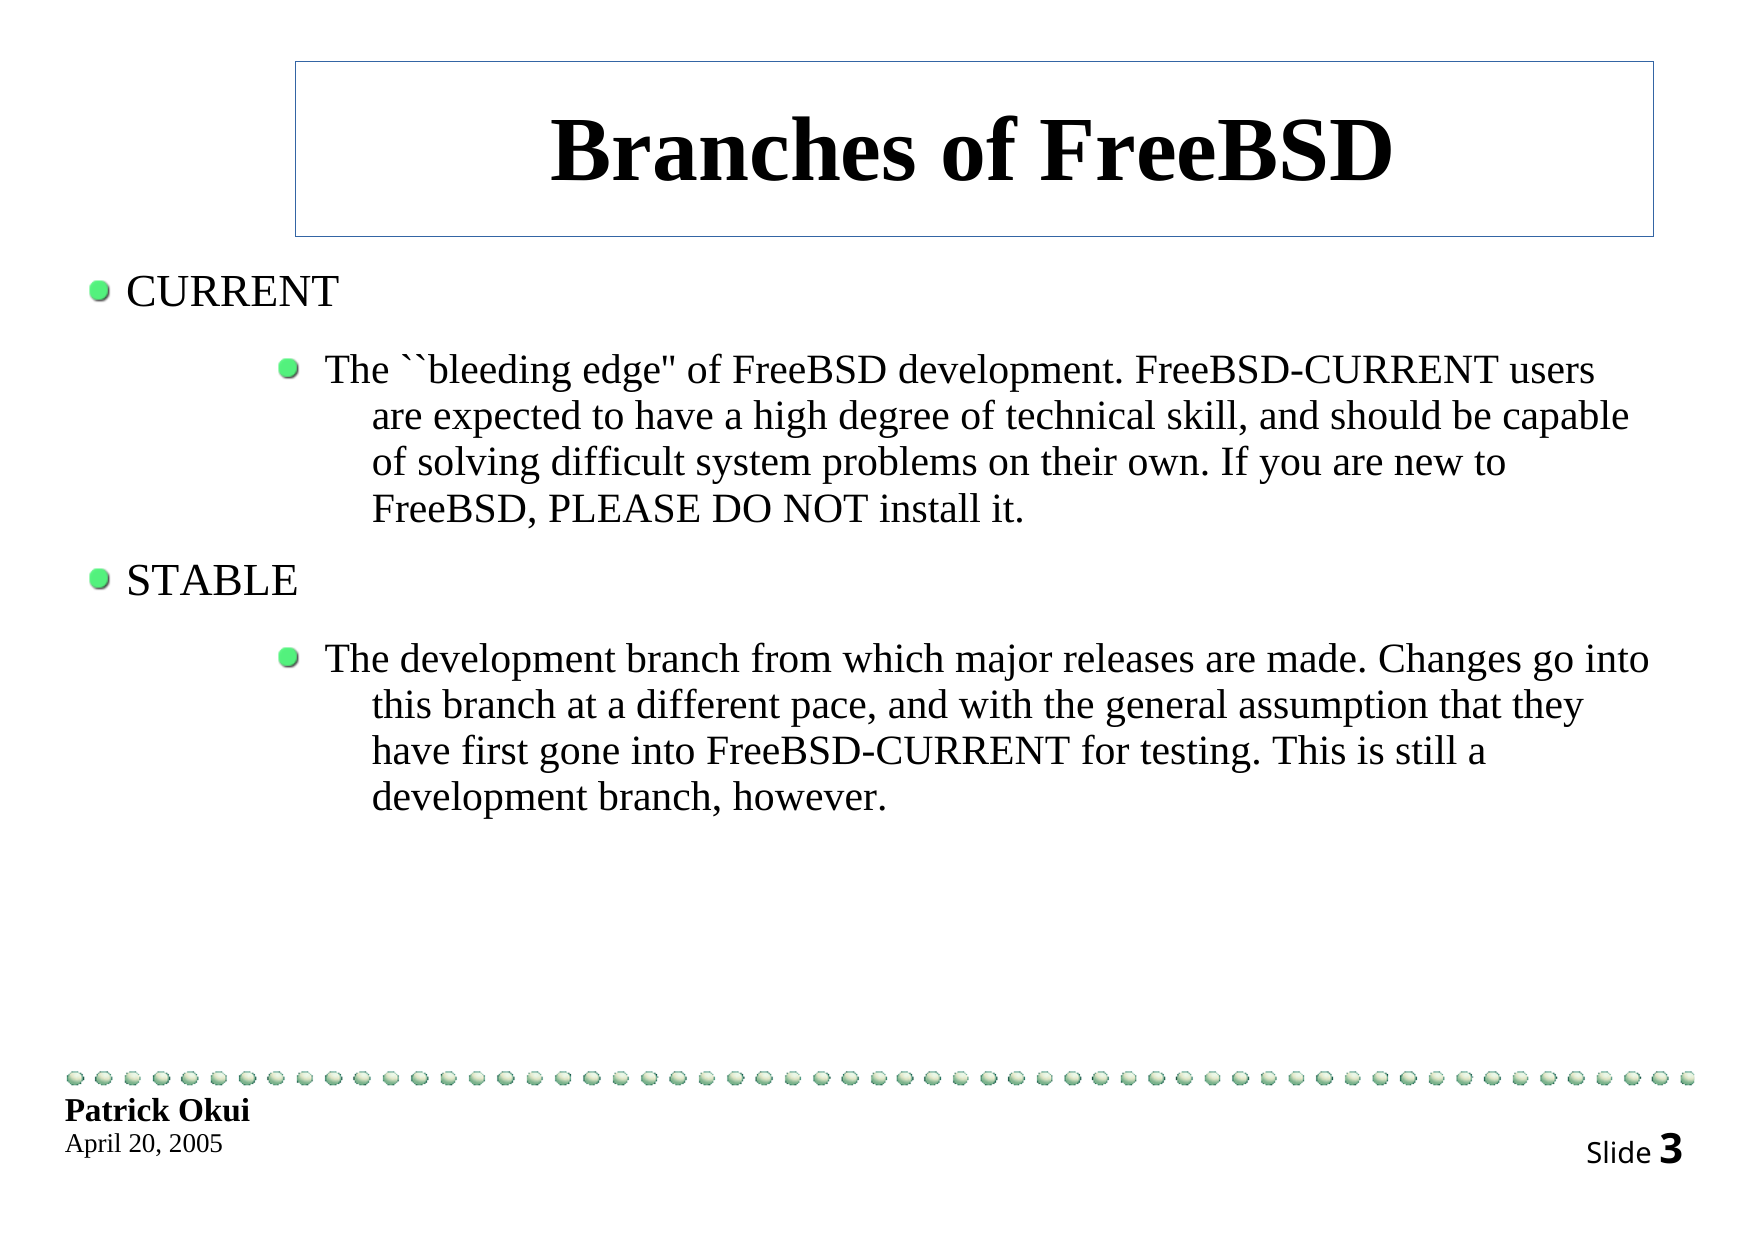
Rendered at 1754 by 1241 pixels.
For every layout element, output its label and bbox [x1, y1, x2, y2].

picture [59, 1070, 1695, 1087]
picture [277, 357, 301, 381]
picture [88, 567, 112, 592]
picture [277, 646, 301, 670]
picture [88, 279, 112, 304]
